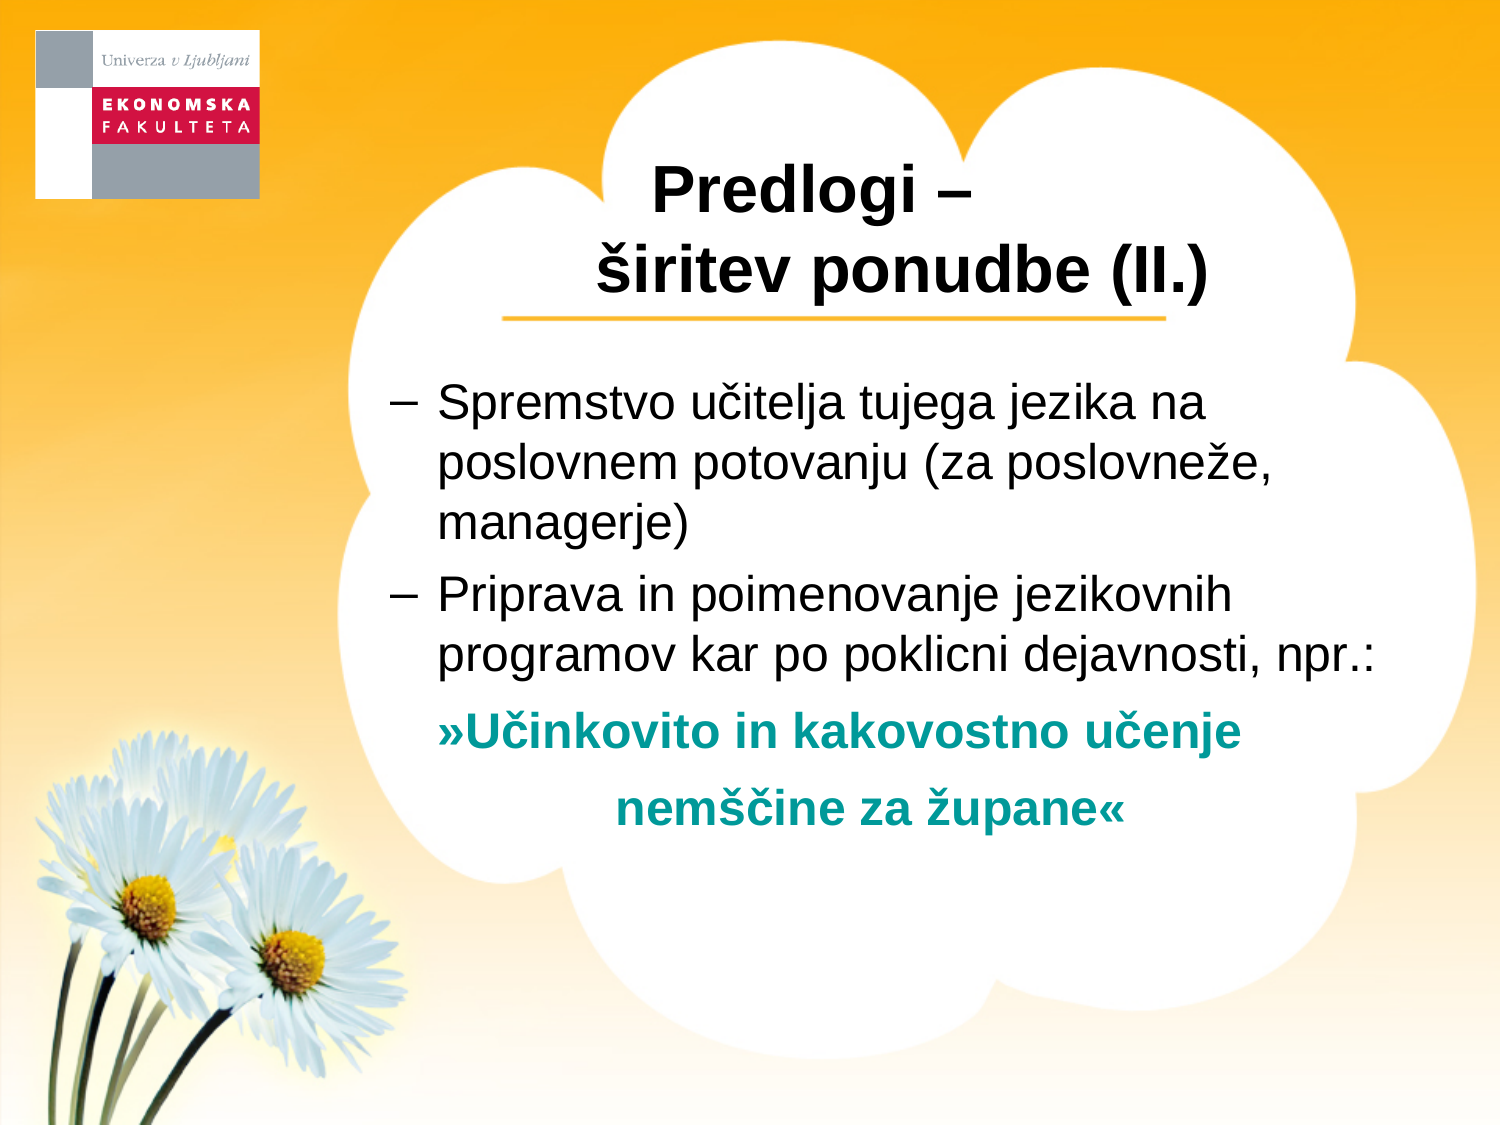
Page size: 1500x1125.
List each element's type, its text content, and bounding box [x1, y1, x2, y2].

text_box [35, 30, 260, 199]
text_box Predlogi – širitev ponudbe (II.) [430, 125, 1317, 327]
picture [0, 0, 1500, 1125]
text_box Spremstvo učitelja tujega jezika na poslovnem potovanju (za poslovneže, managerje) Priprava in poimenovanje jezikovnih programov kar po poklicni dejavnosti, npr.: »Učinkovito in kakovostno učenje nemščine za župane« [301, 361, 1459, 775]
